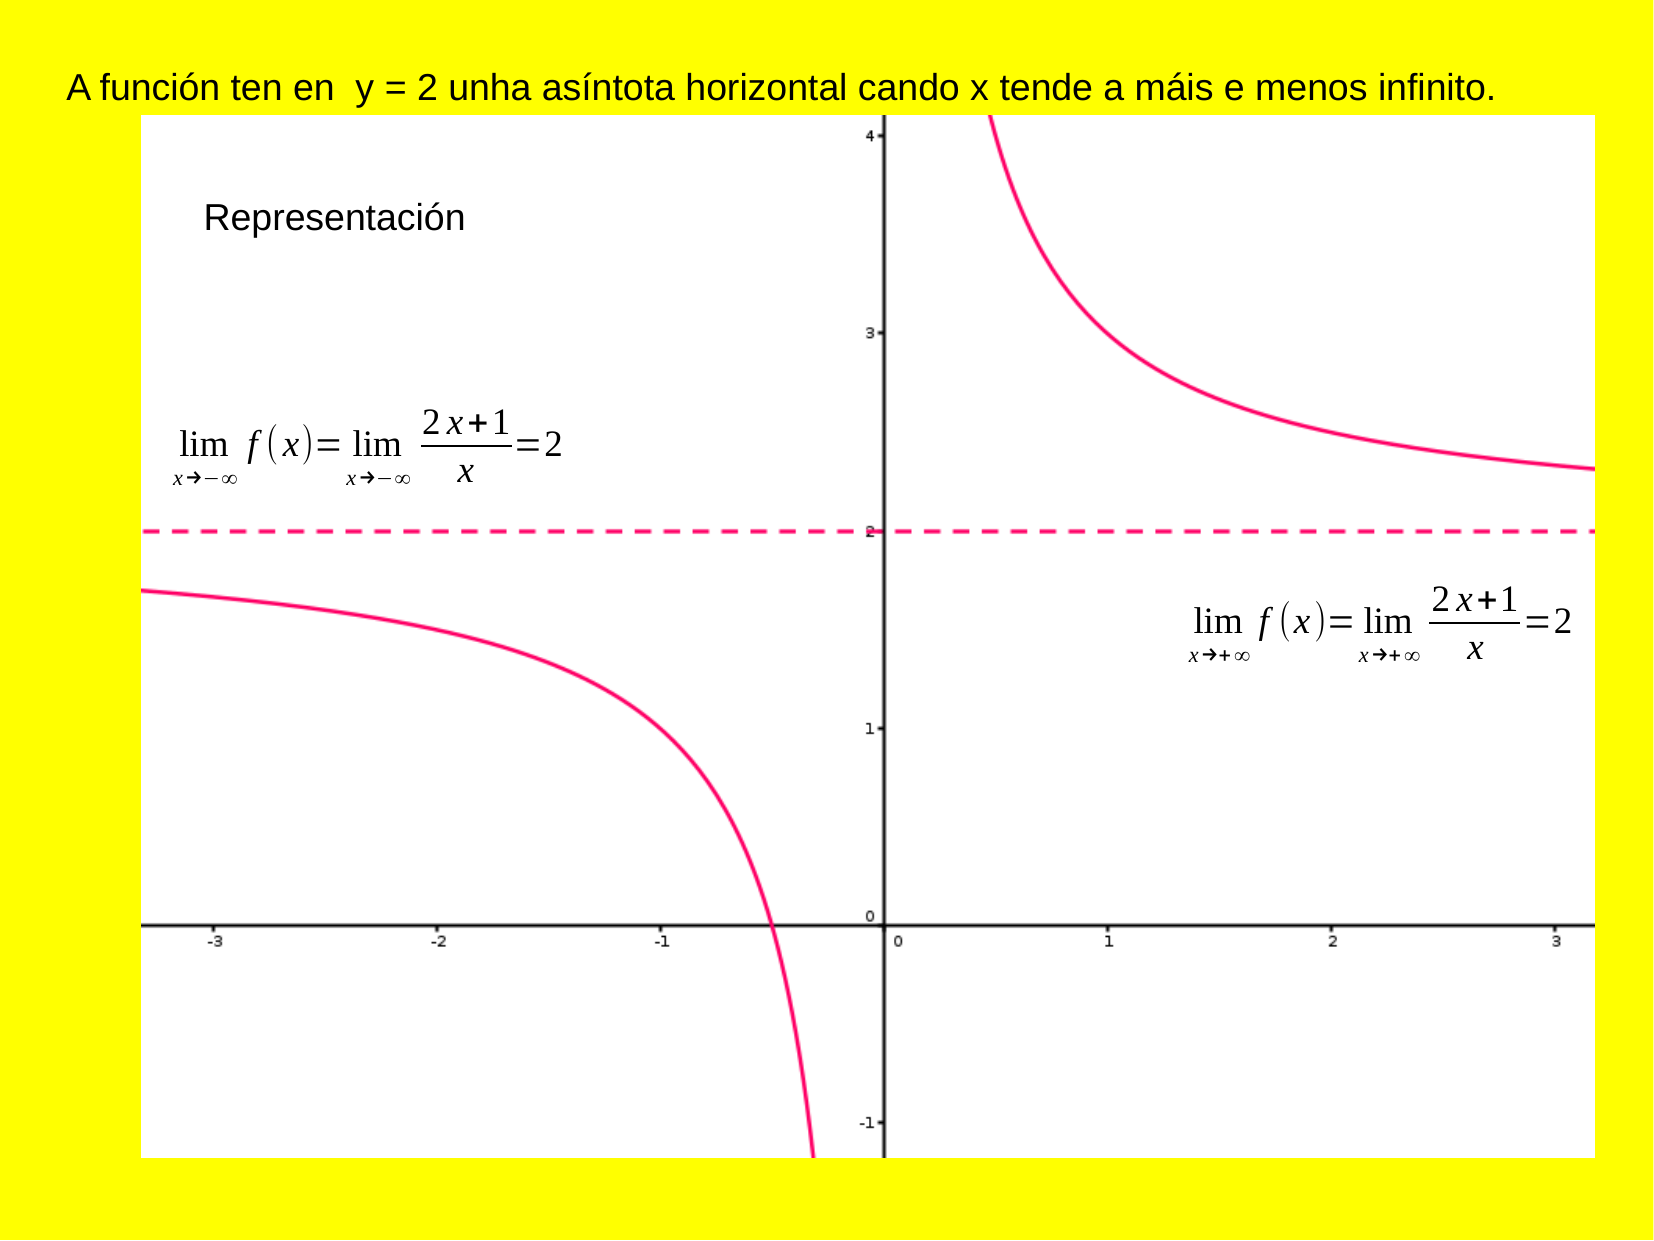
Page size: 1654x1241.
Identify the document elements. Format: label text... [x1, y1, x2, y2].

chart [165, 401, 570, 491]
text_box A función ten en y = 2 unha asíntota horizontal cando x tende a máis e menos infinito. [51, 59, 1513, 116]
chart [1181, 578, 1579, 668]
picture [141, 115, 1595, 1158]
text_box Representación [188, 188, 481, 246]
